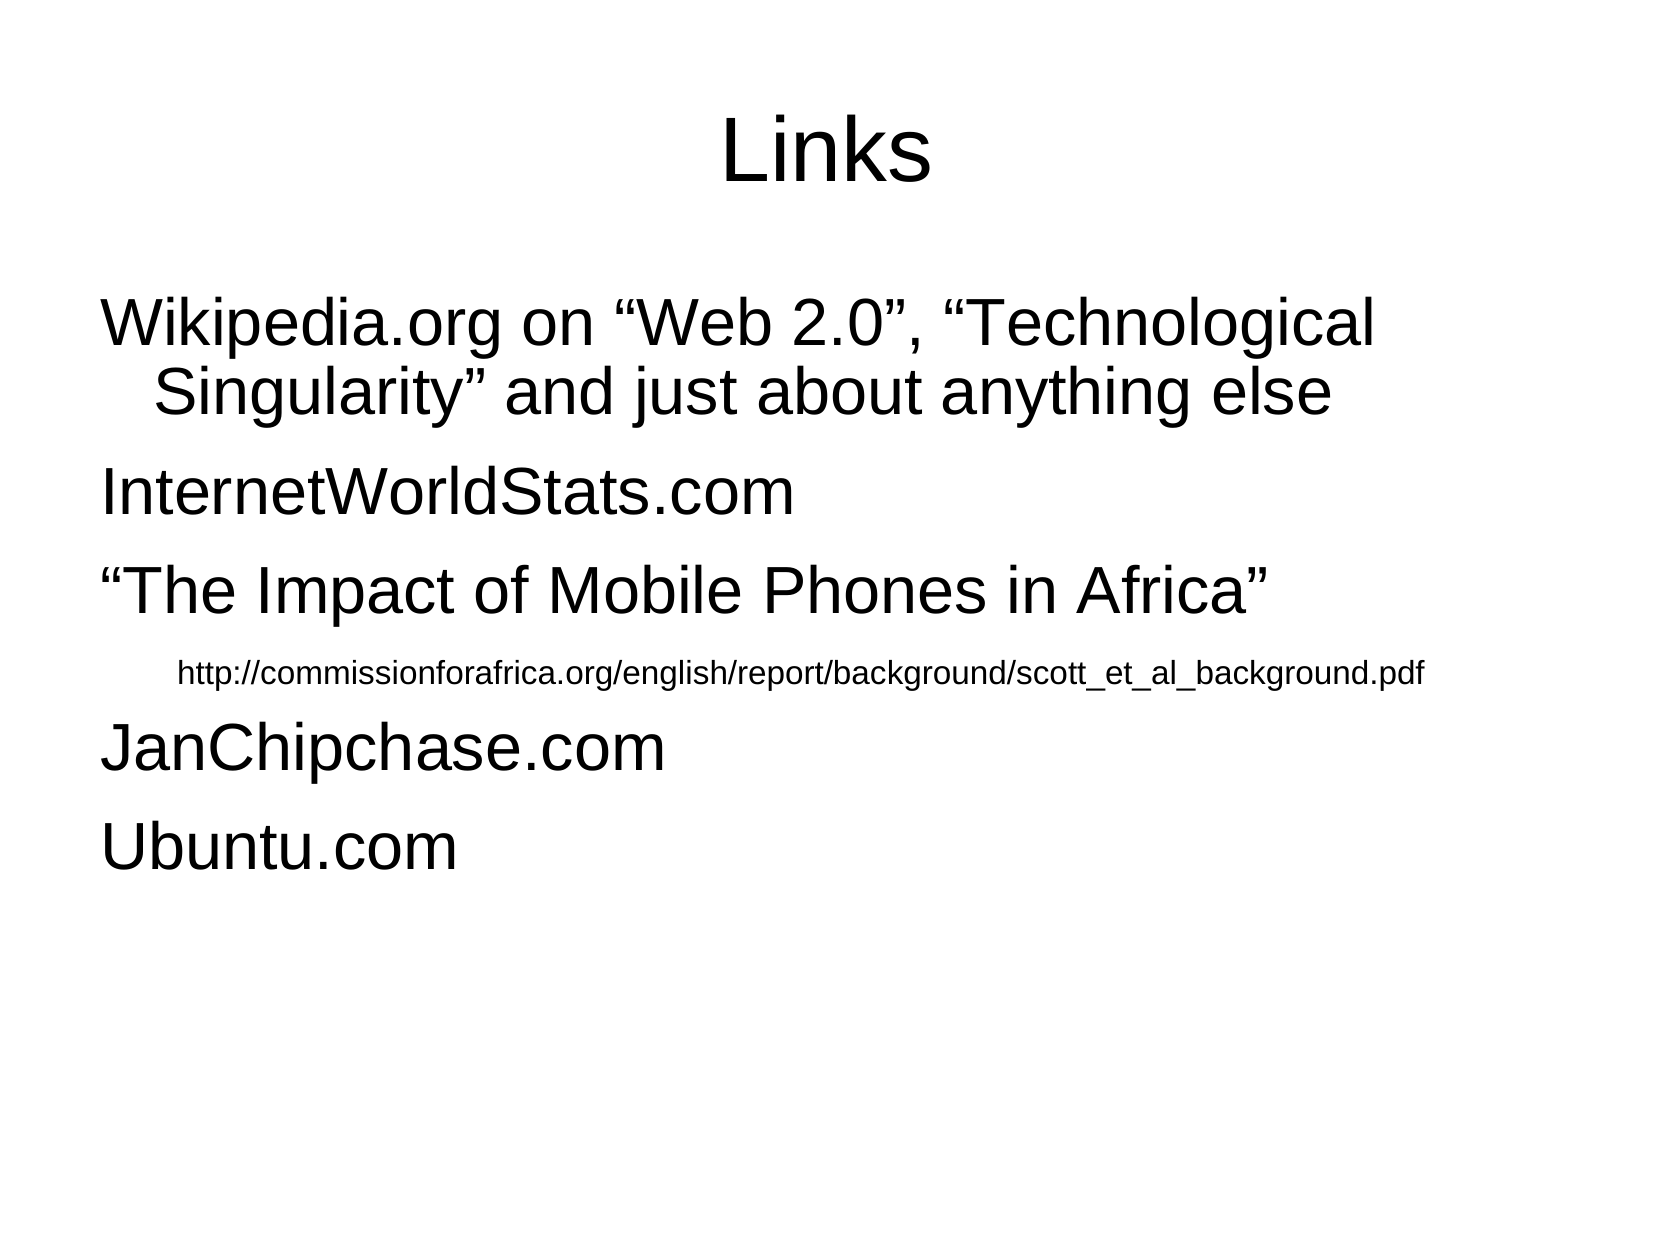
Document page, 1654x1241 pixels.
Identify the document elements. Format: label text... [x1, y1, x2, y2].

title Links [82, 56, 1571, 249]
list Wikipedia.org on “Web 2.0”, “Technological Singularity” and just about anything else InternetWorldStats.com “The Impact of Mobile Phones in Africa” http://commissionforafrica.org/english/report/background/scott_et_al_background.pdf JanChipchase.com Ubuntu.com [82, 290, 1571, 1094]
